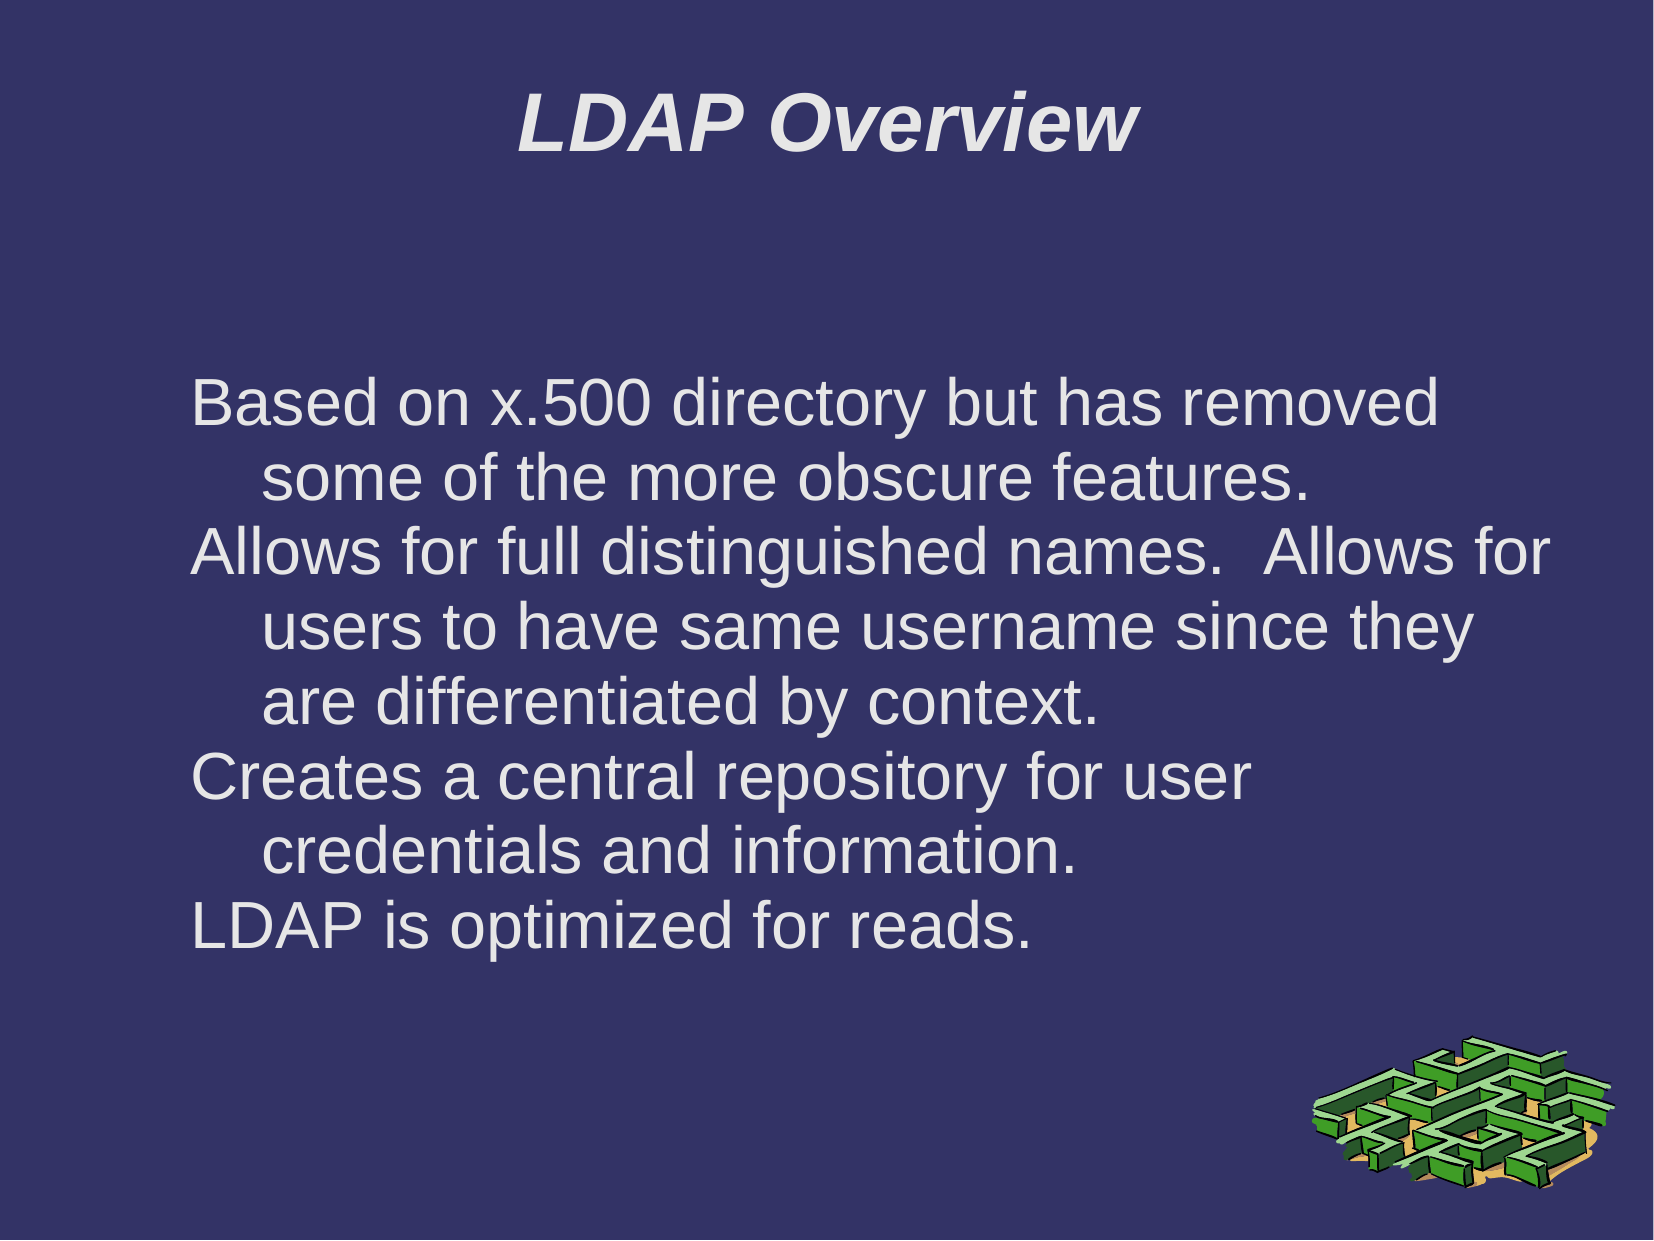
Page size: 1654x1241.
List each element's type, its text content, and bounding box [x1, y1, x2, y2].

title LDAP Overview [121, 19, 1534, 227]
list Based on x.500 directory but has removed some of the more obscure features. Allows for full distinguished names. Allows for users to have same username since they are differentiated by context. Creates a central repository for user credentials and information. LDAP is optimized for reads. [178, 364, 1570, 1147]
